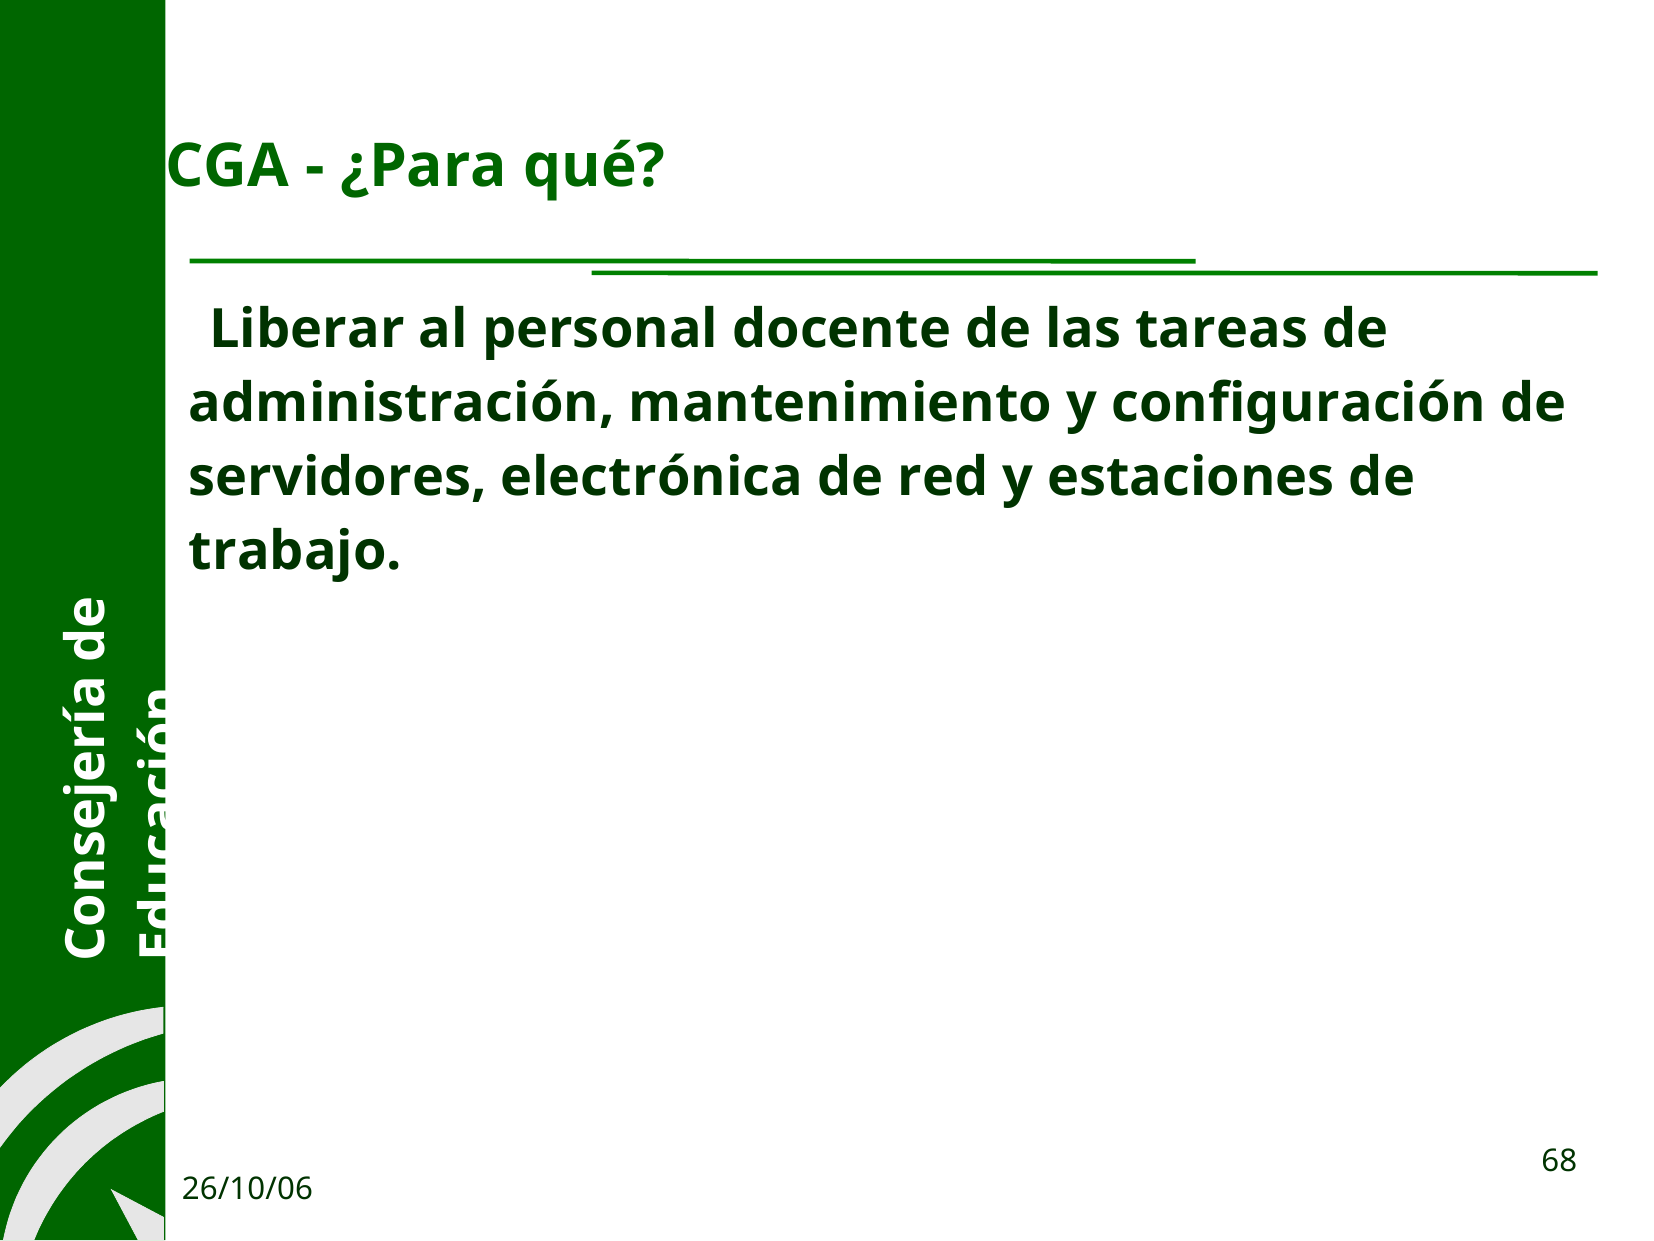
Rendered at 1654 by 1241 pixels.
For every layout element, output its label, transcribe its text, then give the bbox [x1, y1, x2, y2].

title CGA - ¿Para qué? [165, 53, 1654, 261]
list Liberar al personal docente de las tareas de administración, mantenimiento y configuración de servidores, electrónica de red y estaciones de trabajo. [189, 289, 1583, 1109]
